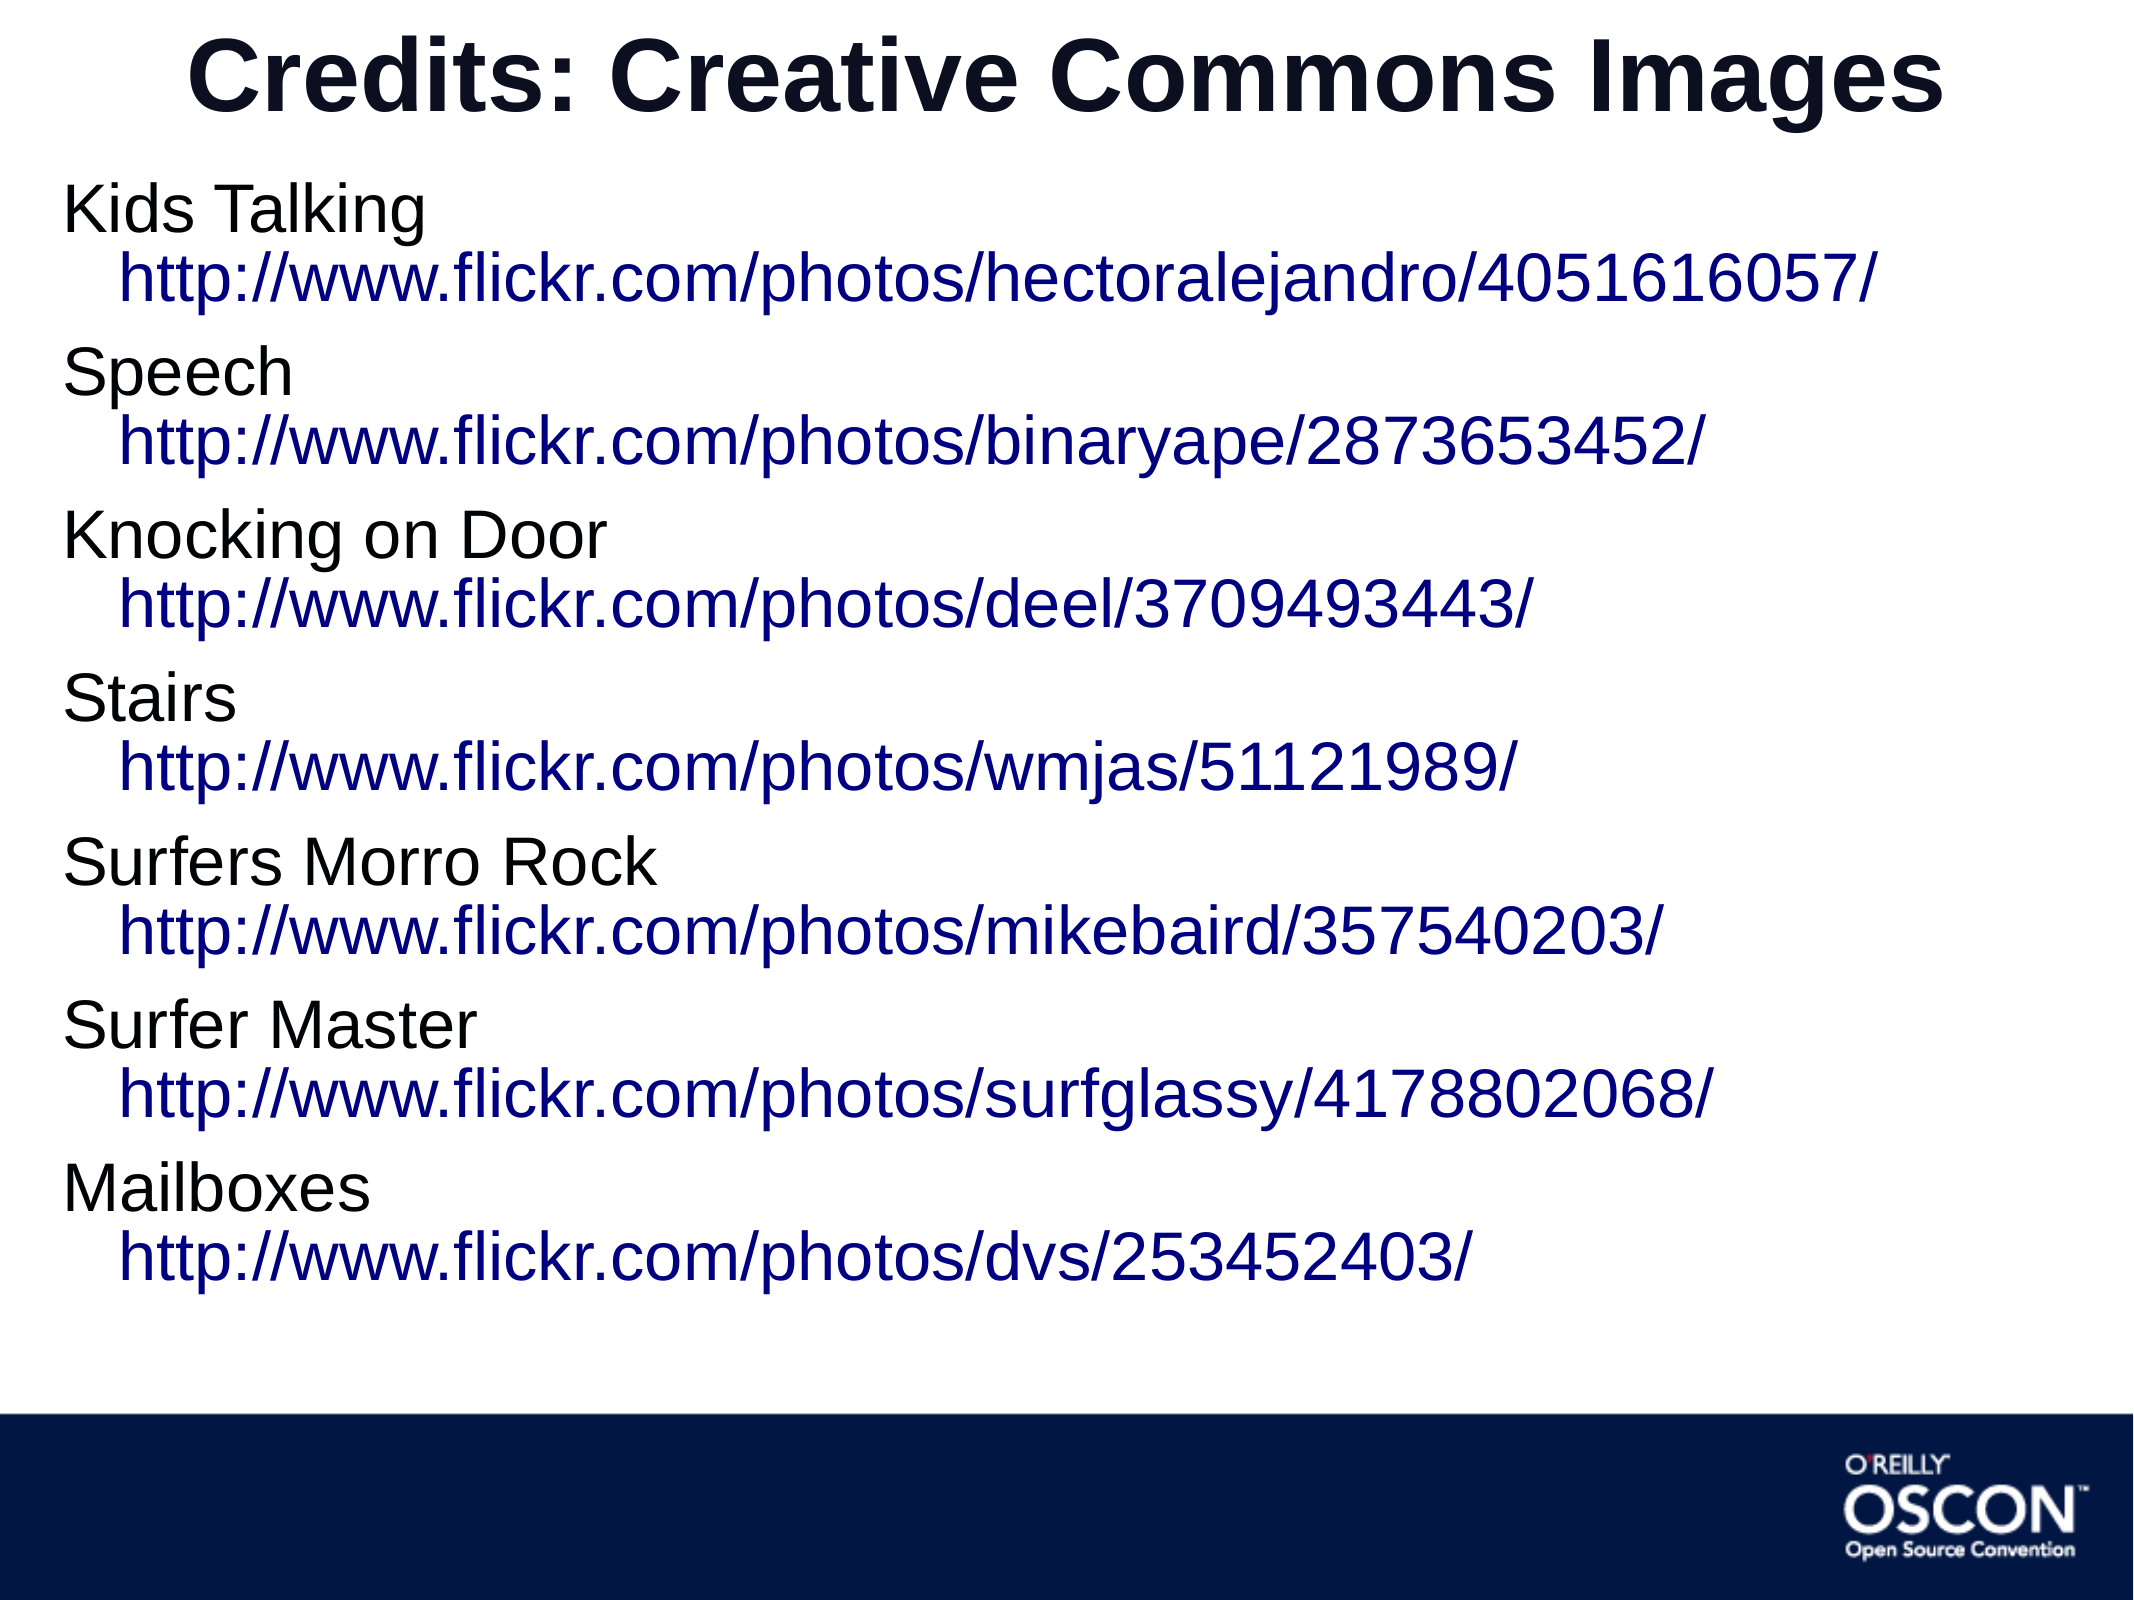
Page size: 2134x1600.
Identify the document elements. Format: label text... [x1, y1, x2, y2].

title Credits: Creative Commons Images [41, 0, 2094, 152]
picture [0, 0, 2134, 1600]
list Kids Talking http://www.flickr.com/photos/hectoralejandro/4051616057/ Speech http://www.flickr.com/photos/binaryape/2873653452/ Knocking on Door http://www.flickr.com/photos/deel/3709493443/ Stairs http://www.flickr.com/photos/wmjas/51121989/ Surfers Morro Rock http://www.flickr.com/photos/mikebaird/357540203/ Surfer Master http://www.flickr.com/photos/surfglassy/4178802068/ Mailboxes http://www.flickr.com/photos/dvs/253452403/ [47, 168, 2100, 1313]
